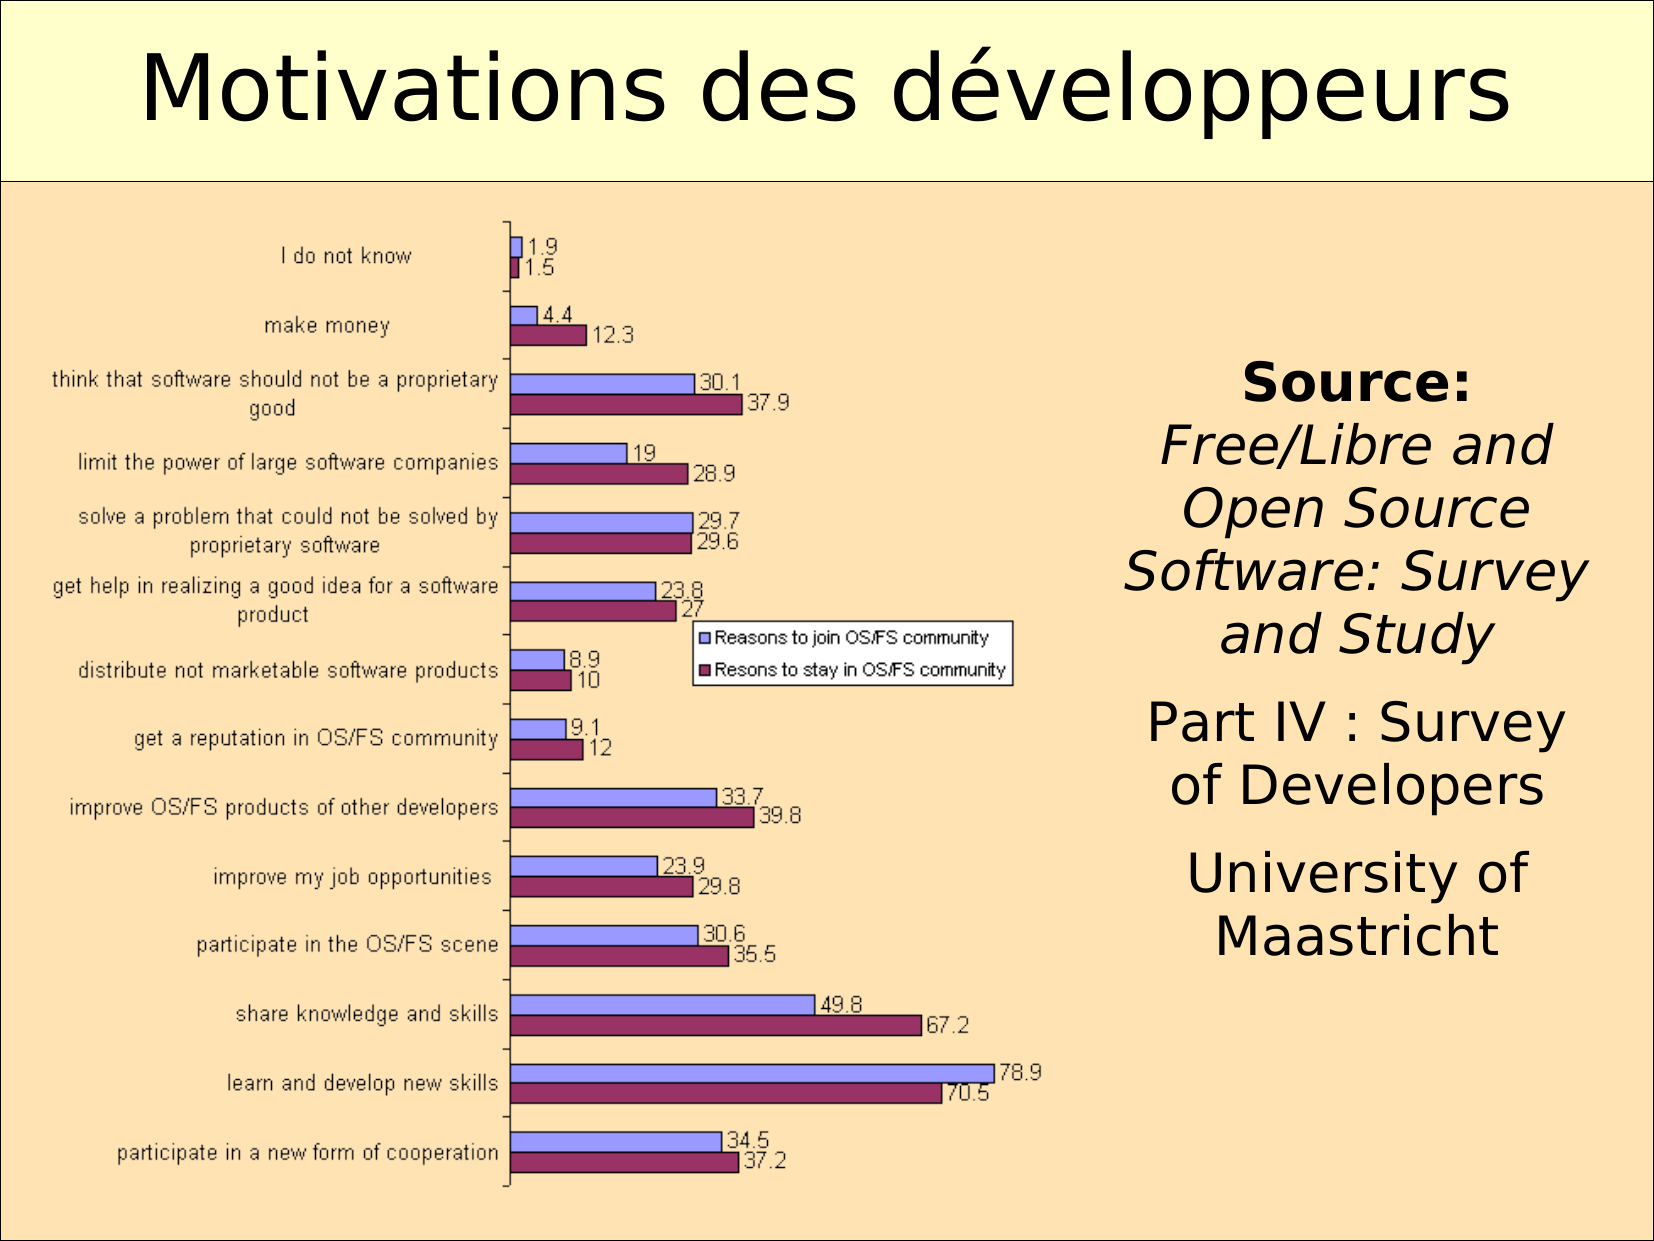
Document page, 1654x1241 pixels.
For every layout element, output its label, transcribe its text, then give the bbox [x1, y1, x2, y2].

text_box Source: Free/Libre and Open Source Software: Survey and Study Part IV : Survey of Developers University of Maastricht [1100, 343, 1615, 1064]
picture [34, 196, 1070, 1211]
title Motivations des développeurs [0, 7, 1654, 169]
